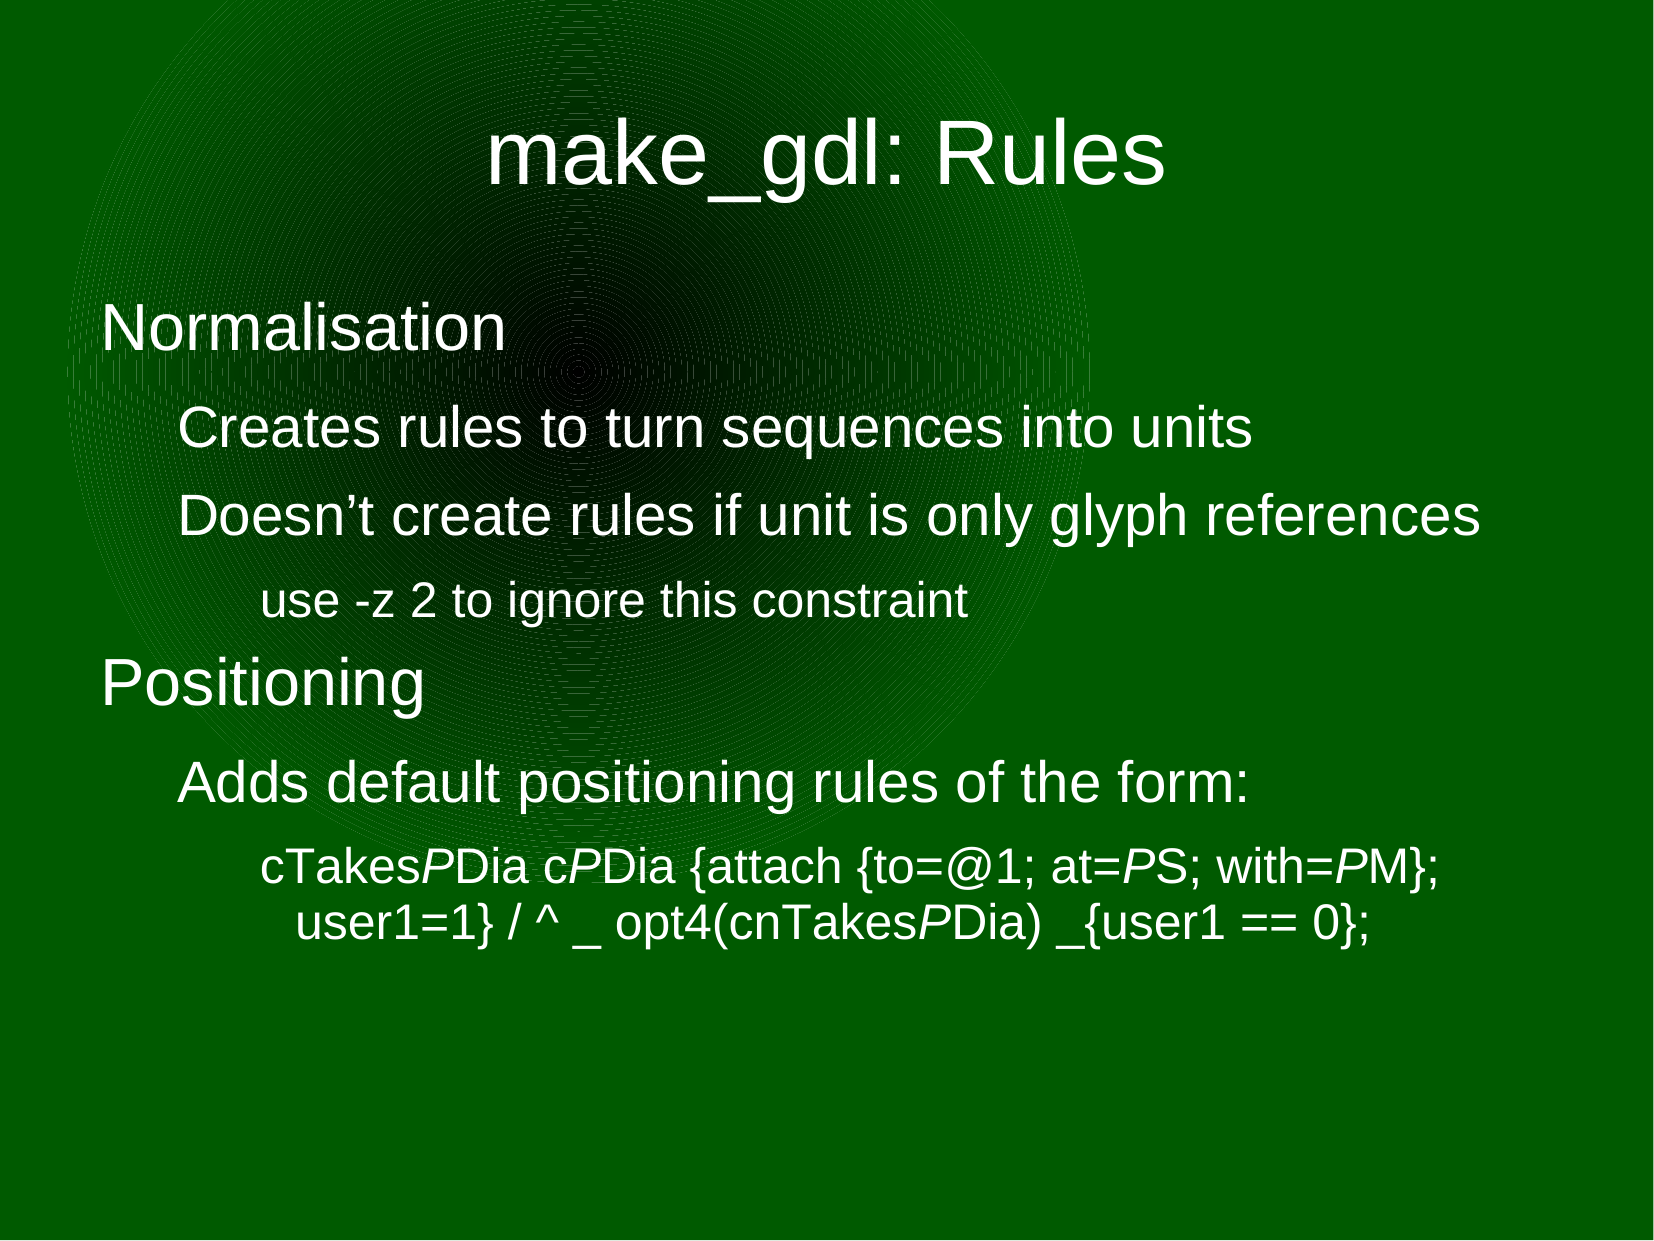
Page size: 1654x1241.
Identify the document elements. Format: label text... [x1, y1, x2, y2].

title make_gdl: Rules [82, 56, 1571, 250]
list Normalisation Creates rules to turn sequences into units Doesn’t create rules if unit is only glyph references use -z 2 to ignore this constraint Positioning Adds default positioning rules of the form: cTakesPDia cPDia {attach {to=@1; at=PS; with=PM}; user1=1} / ^ _ opt4(cnTakesPDia) _{user1 == 0}; [82, 290, 1571, 1094]
